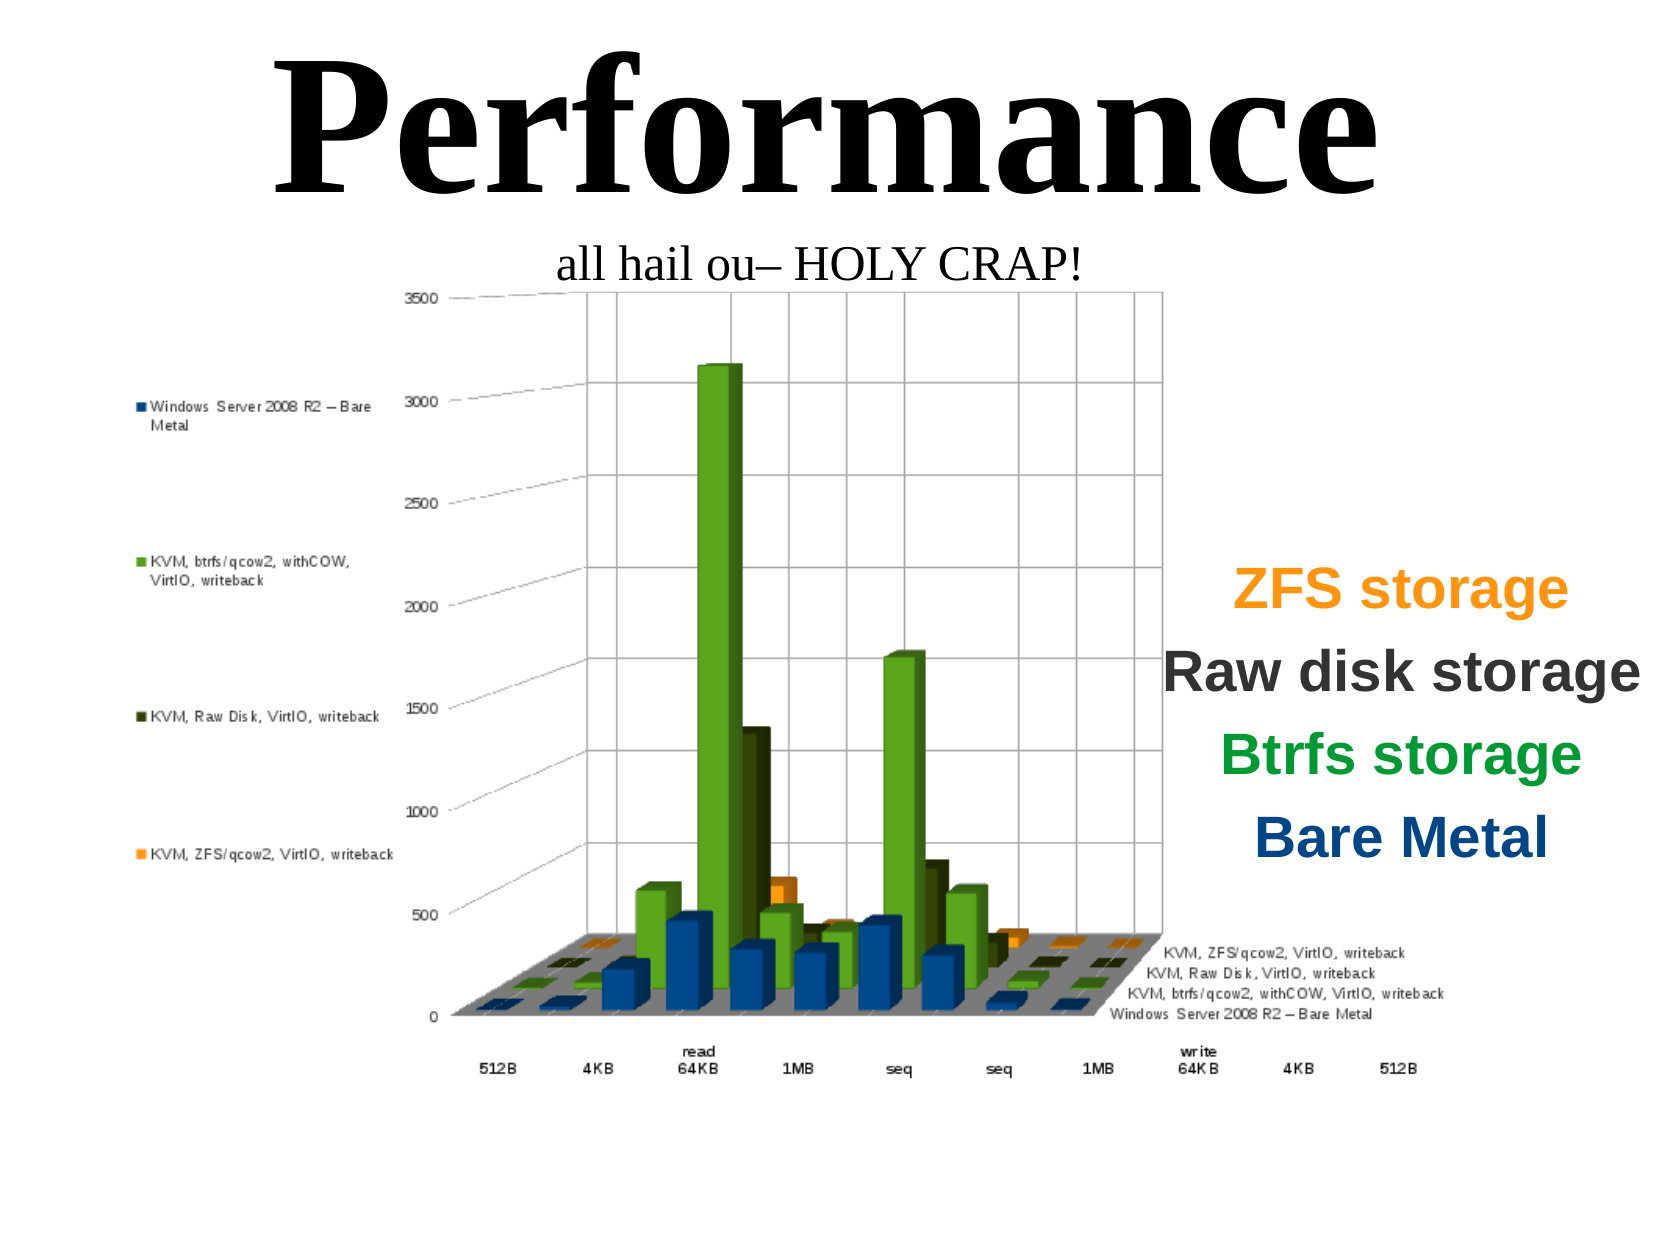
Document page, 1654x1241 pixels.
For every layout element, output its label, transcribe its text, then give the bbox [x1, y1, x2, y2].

title Performance all hail ou– HOLY CRAP! [0, 14, 1654, 292]
picture [41, 292, 1617, 1107]
table_header ZFS storage [1152, 546, 1653, 630]
table_cell Btrfs storage [1152, 713, 1653, 796]
table_cell Bare Metal [1152, 796, 1653, 879]
table_cell Raw disk storage [1152, 630, 1653, 713]
